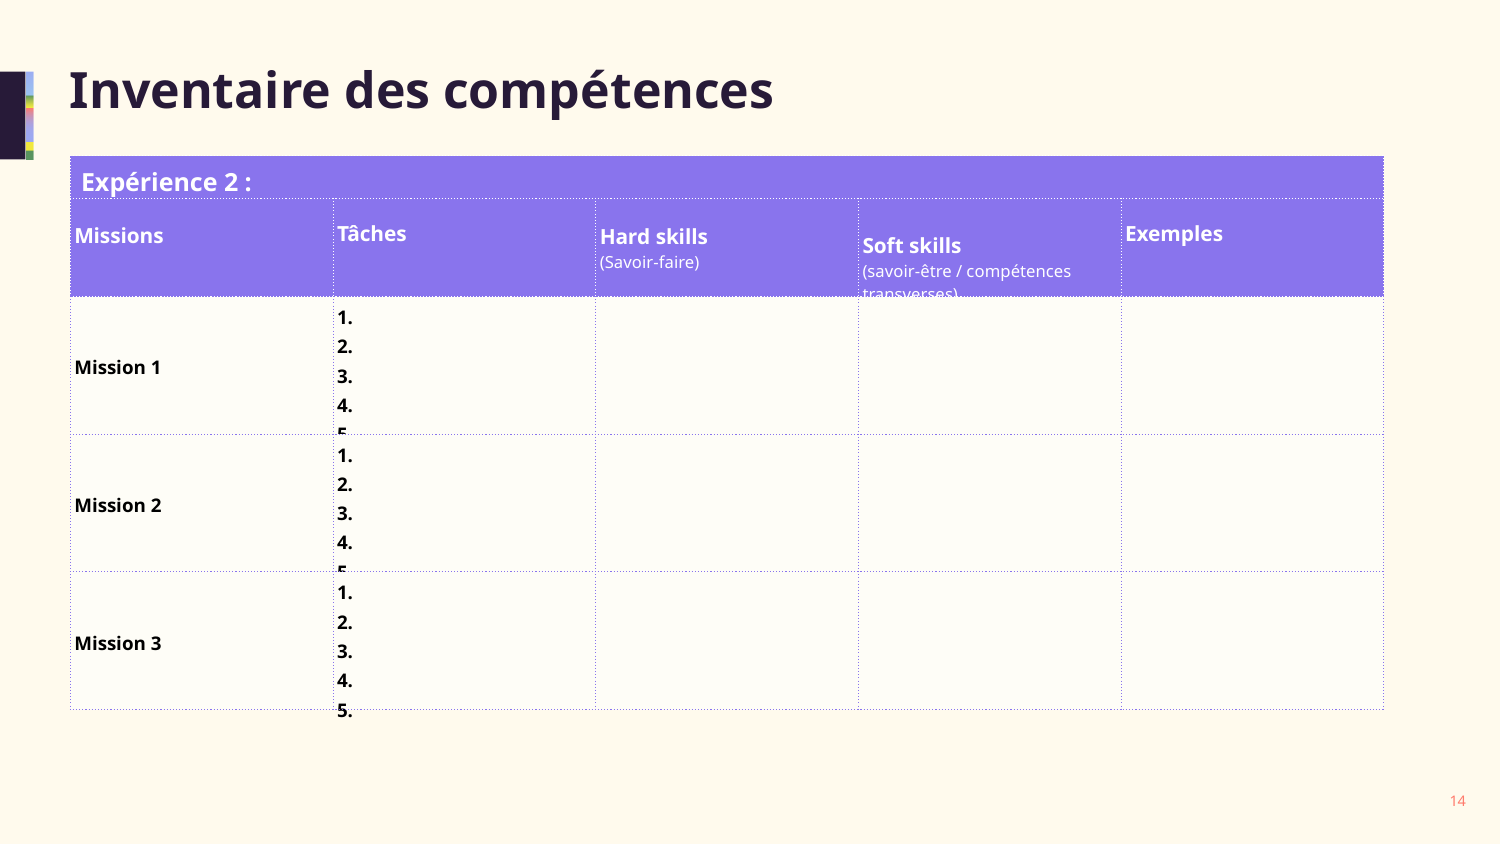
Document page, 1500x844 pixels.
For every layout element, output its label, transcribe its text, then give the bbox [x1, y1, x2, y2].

table_cell Mission 3 [70, 572, 333, 710]
table_cell Soft skills (savoir-être / compétences transverses) [858, 198, 1121, 297]
table_cell [596, 434, 858, 572]
table_cell Exemples [1121, 198, 1384, 297]
table_cell 1. 2. 3. 4. 5. [333, 434, 596, 572]
table_cell [1121, 434, 1384, 572]
table_cell [858, 297, 1121, 434]
table_cell [1121, 297, 1384, 434]
table_cell Mission 2 [70, 434, 333, 572]
table_header Expérience 2 : [70, 156, 1384, 198]
table_cell [596, 572, 858, 710]
table_cell [858, 434, 1121, 572]
title Inventaire des compétences [70, 70, 1418, 227]
table_cell Mission 1 [70, 297, 333, 434]
picture [15, 66, 44, 166]
table_cell Hard skills (Savoir-faire) [596, 198, 858, 297]
table_cell Missions [70, 198, 333, 297]
table_cell [596, 297, 858, 434]
table_cell 1. 2. 3. 4. 5. [333, 297, 596, 434]
slide_number <number> [1442, 556, 1474, 844]
table_cell [1121, 572, 1384, 710]
table_cell [858, 572, 1121, 710]
table_cell Tâches [333, 198, 596, 297]
table_cell 1. 2. 3. 4. 5. [333, 572, 596, 710]
